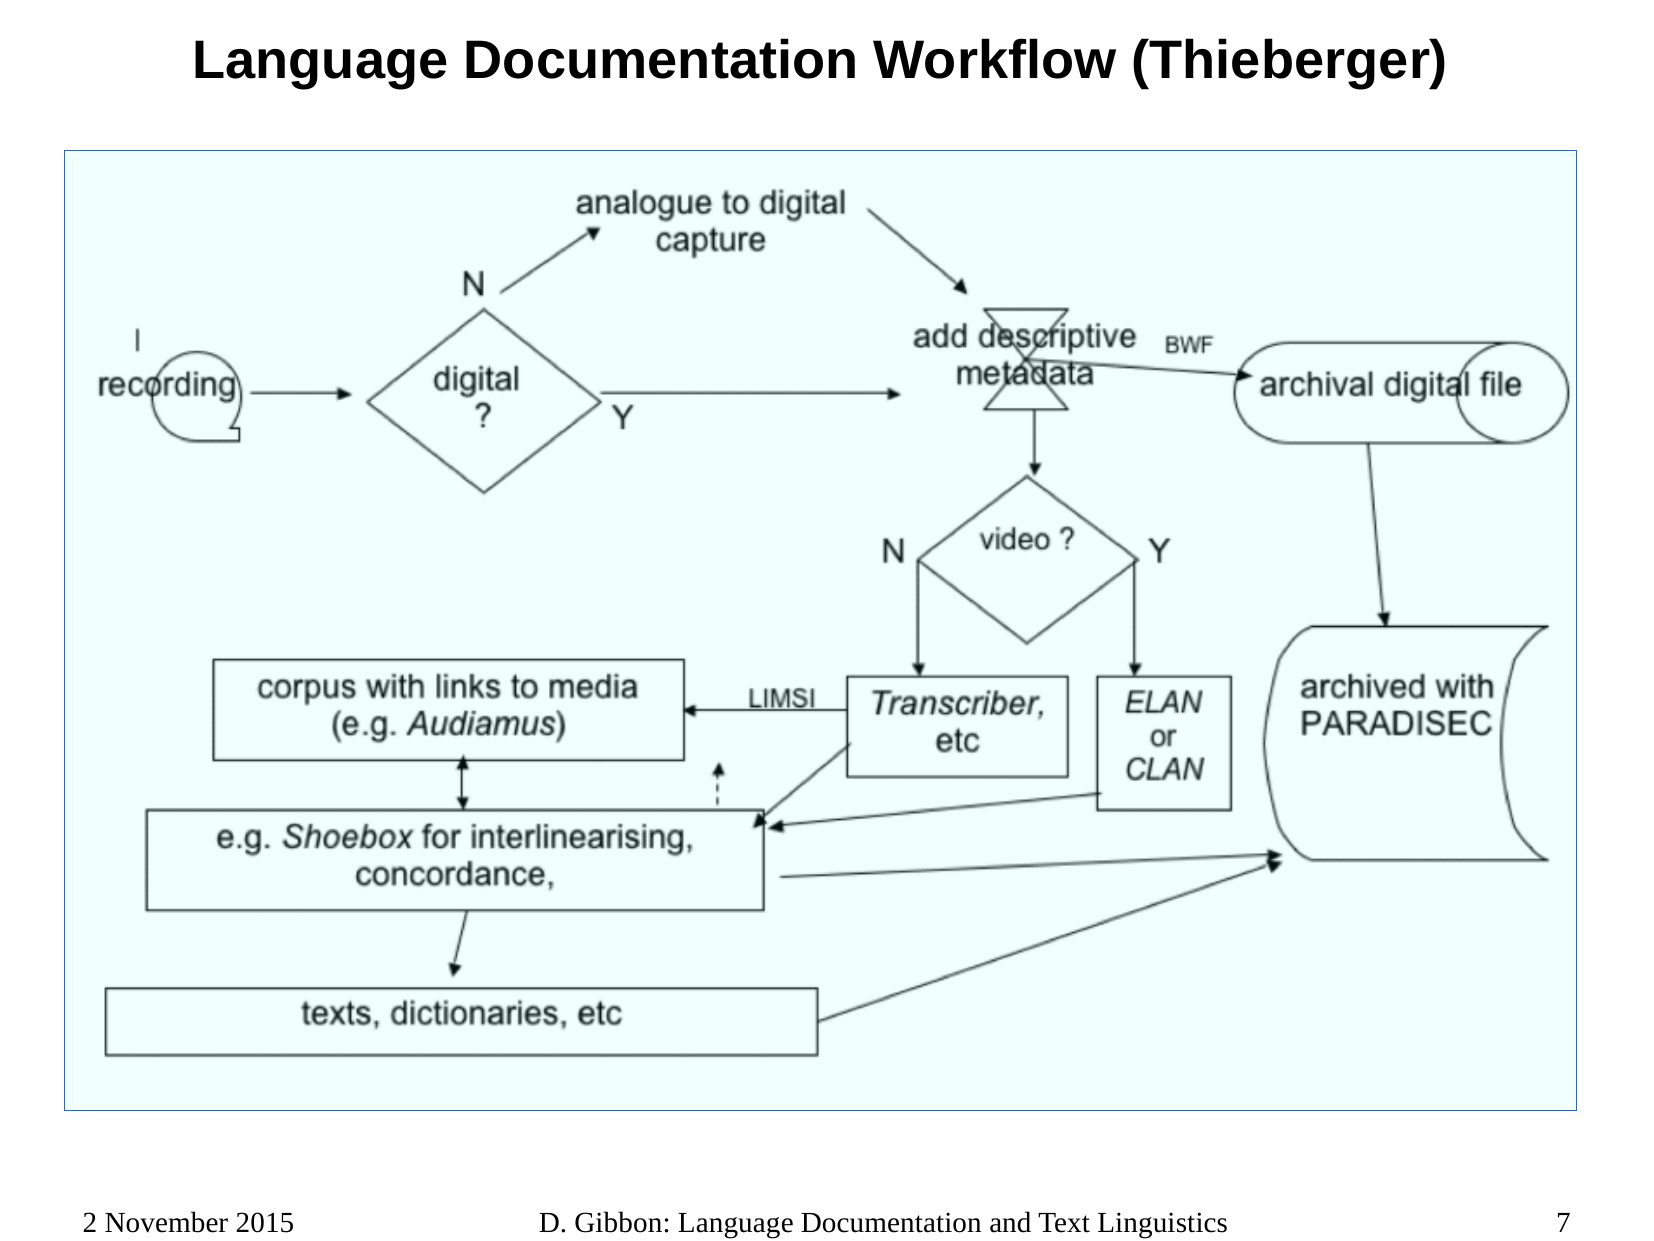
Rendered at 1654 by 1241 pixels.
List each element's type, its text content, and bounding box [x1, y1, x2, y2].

text_box [64, 150, 1577, 1111]
title Language Documentation Workflow (Thieberger) [11, 13, 1630, 107]
